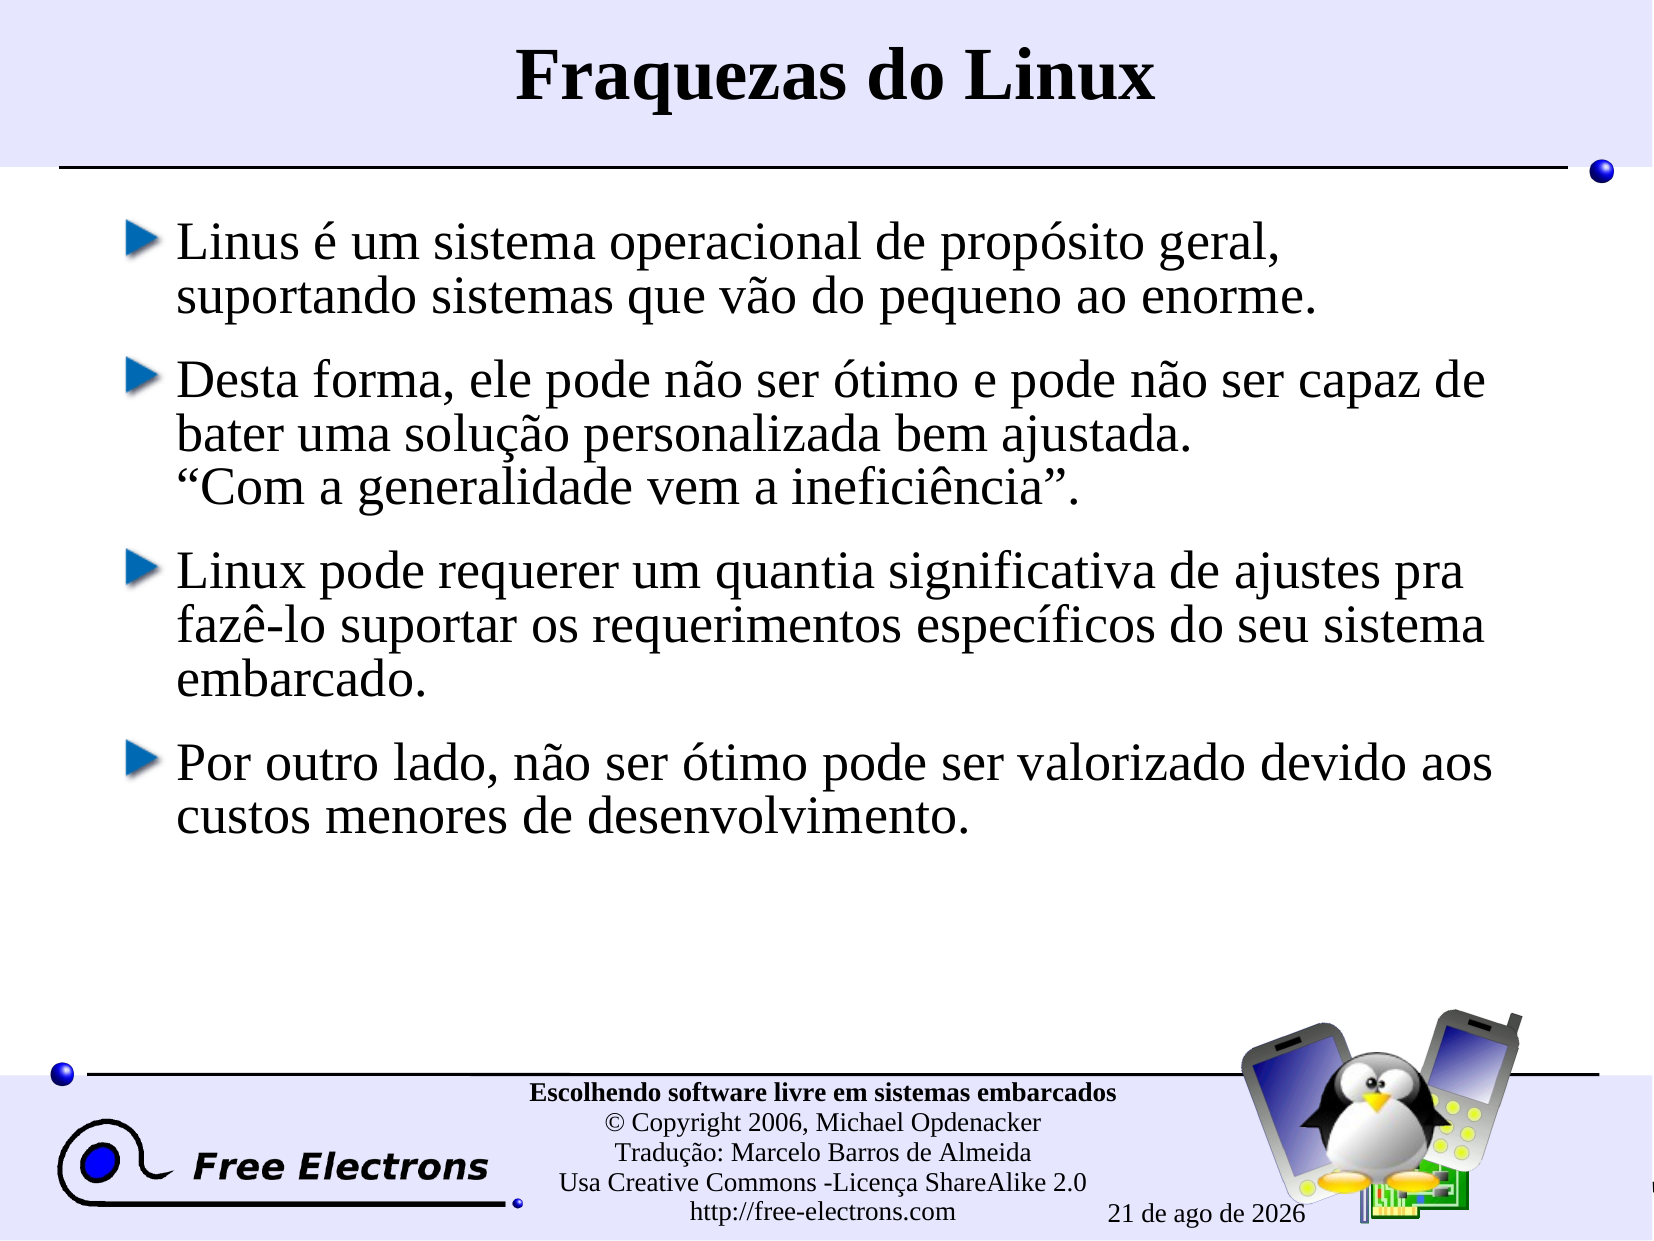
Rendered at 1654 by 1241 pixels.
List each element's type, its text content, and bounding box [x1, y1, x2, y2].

title Fraquezas do Linux [33, 25, 1603, 124]
picture [1231, 1008, 1537, 1241]
picture [50, 1108, 527, 1216]
list Linus é um sistema operacional de propósito geral, suportando sistemas que vão do pequeno ao enorme. Desta forma, ele pode não ser ótimo e pode não ser capaz de bater uma solução personalizada bem ajustada. “Com a generalidade vem a ineficiência”. Linux pode requerer um quantia significativa de ajustes pra fazê-lo suportar os requerimentos específicos do seu sistema embarcado. Por outro lado, não ser ótimo pode ser valorizado devido aos custos menores de desenvolvimento. [105, 216, 1518, 1067]
